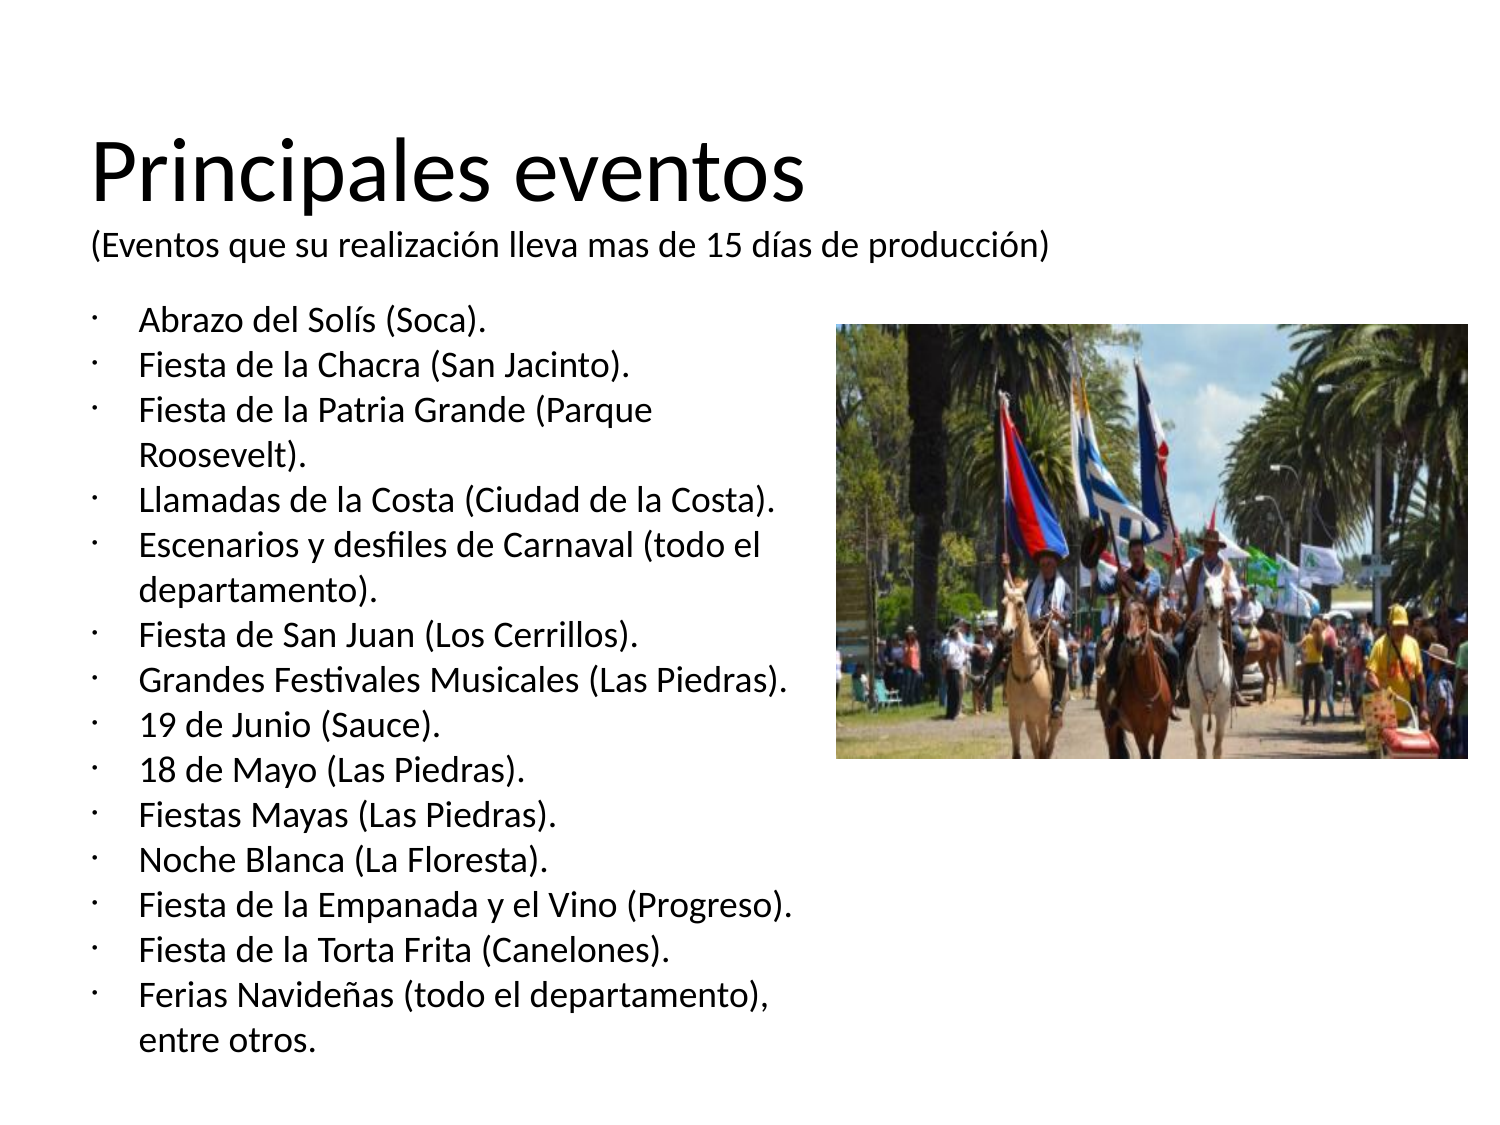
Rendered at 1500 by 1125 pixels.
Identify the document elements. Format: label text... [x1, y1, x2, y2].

text_box Abrazo del Solís (Soca). Fiesta de la Chacra (San Jacinto). Fiesta de la Patria Grande (Parque Roosevelt). Llamadas de la Costa (Ciudad de la Costa). Escenarios y desfiles de Carnaval (todo el departamento). Fiesta de San Juan (Los Cerrillos). Grandes Festivales Musicales (Las Piedras). 19 de Junio (Sauce). 18 de Mayo (Las Piedras). Fiestas Mayas (Las Piedras). Noche Blanca (La Floresta). Fiesta de la Empanada y el Vino (Progreso). Fiesta de la Torta Frita (Canelones). Ferias Navideñas (todo el departamento), entre otros. [76, 287, 837, 1125]
text_box Principales eventos (Eventos que su realización lleva mas de 15 días de producción) [74, 112, 1425, 263]
picture [836, 324, 1468, 759]
